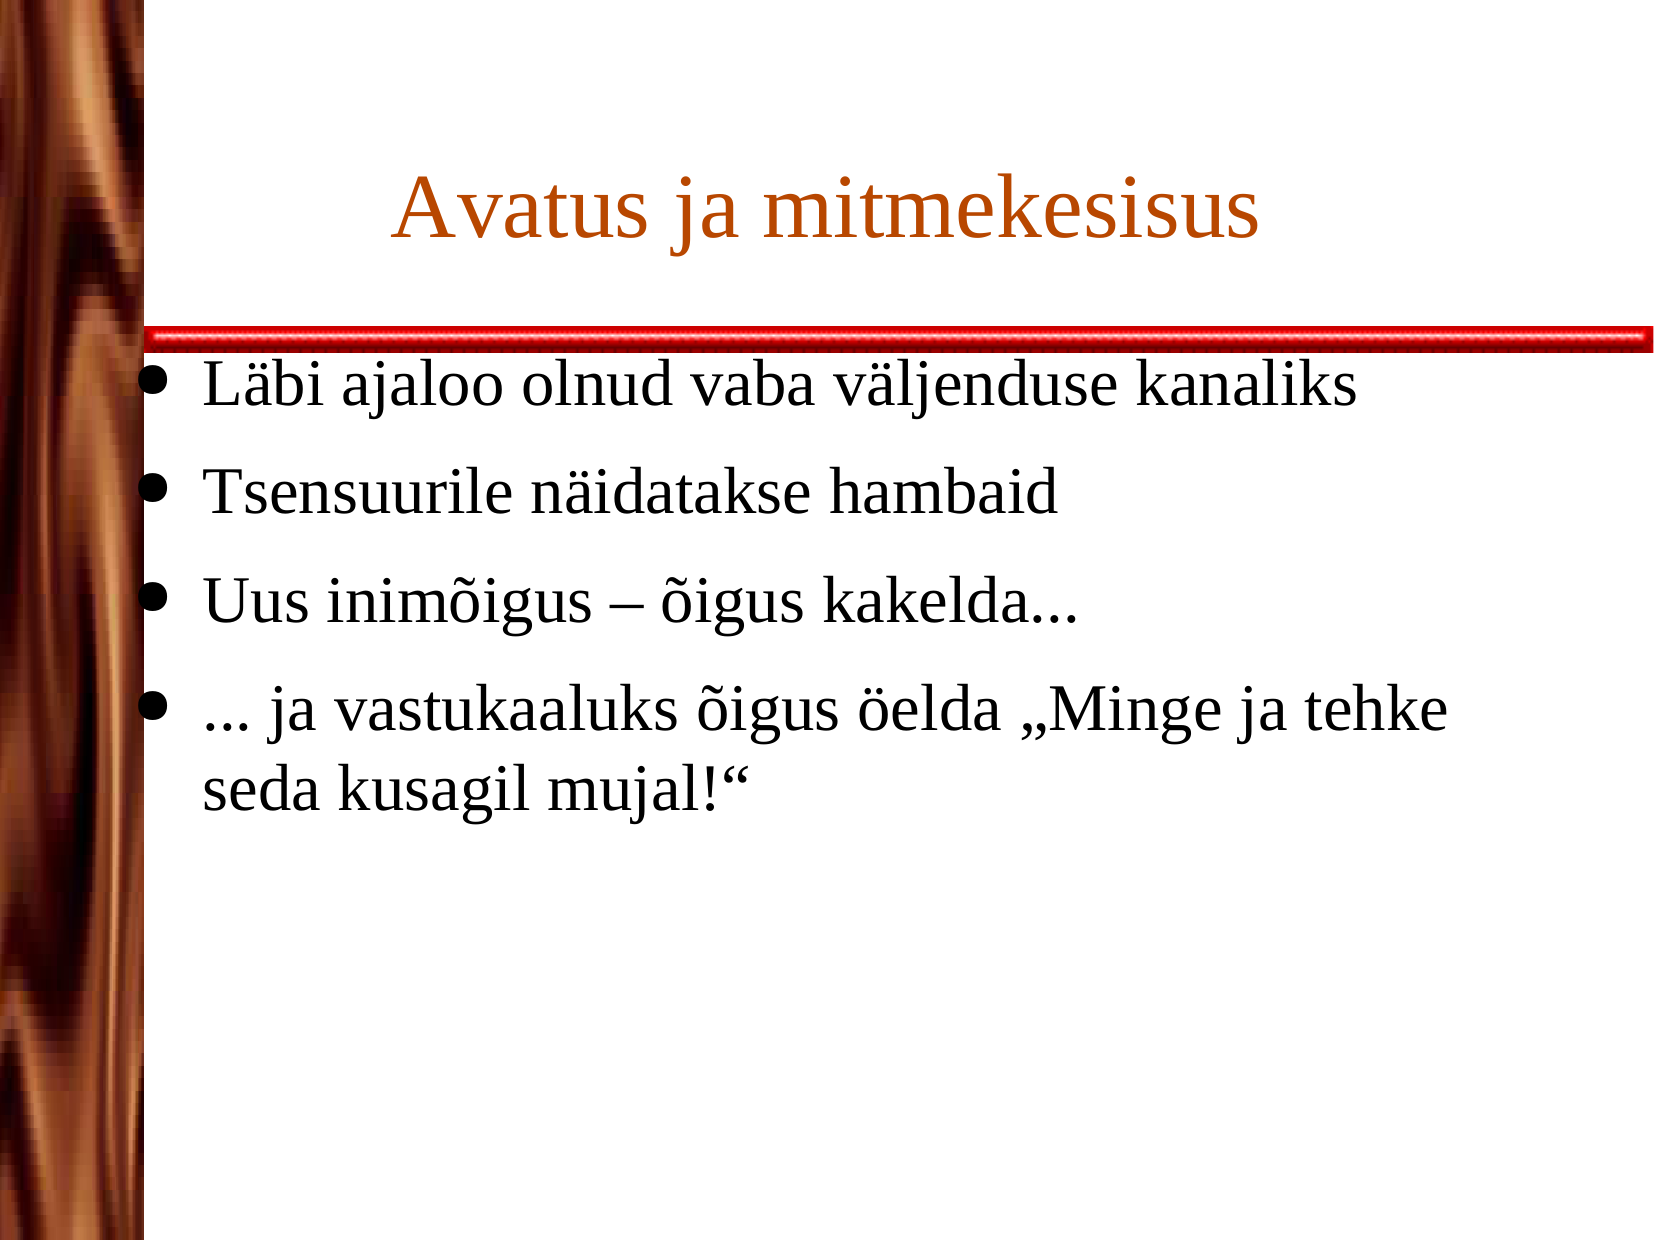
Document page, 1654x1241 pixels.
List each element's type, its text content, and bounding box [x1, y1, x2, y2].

title Avatus ja mitmekesisus [121, 100, 1533, 312]
picture [0, 0, 1654, 1240]
list Läbi ajaloo olnud vaba väljenduse kanaliks Tsensuurile näidatakse hambaid Uus inimõigus – õigus kakelda... ... ja vastukaaluks õigus öelda „Minge ja tehke seda kusagil mujal!“ [121, 344, 1533, 1126]
